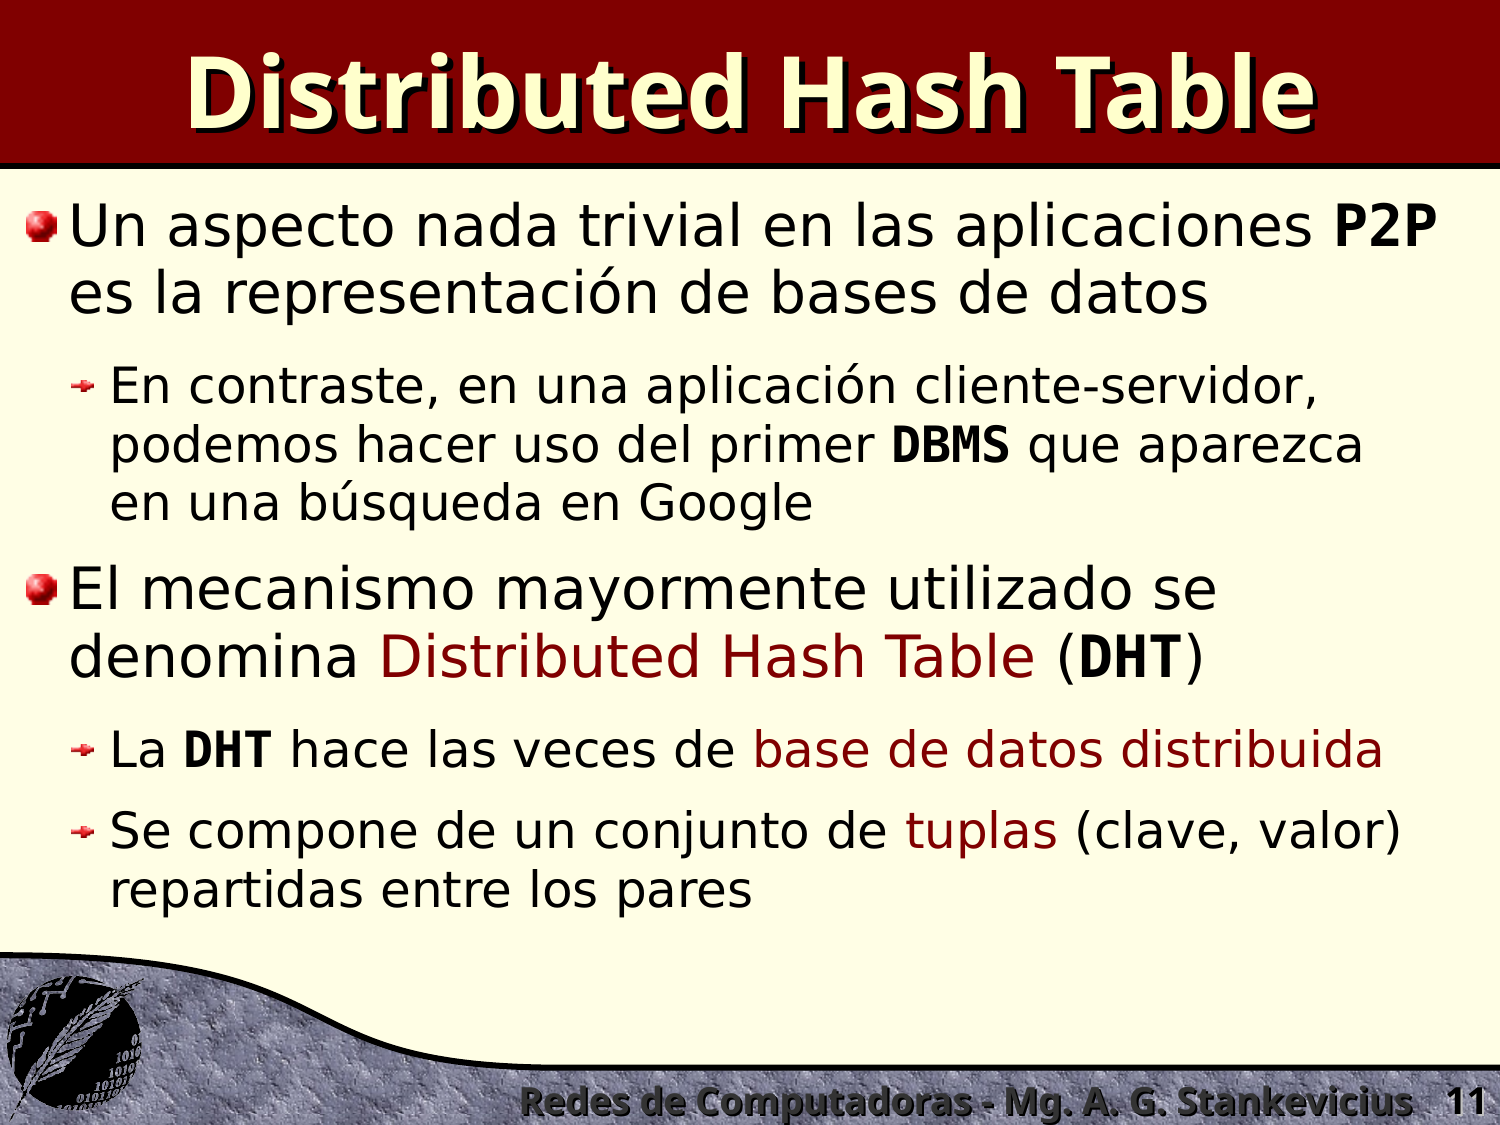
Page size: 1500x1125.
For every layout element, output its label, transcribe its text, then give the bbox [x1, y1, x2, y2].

picture [0, 959, 1500, 1125]
picture [1047, 1100, 1054, 1110]
title Distributed Hash Table [15, 5, 1485, 160]
picture [790, 1100, 795, 1110]
list Un aspecto nada trivial en las aplicaciones P2P es la representación de bases de datos En contraste, en una aplicación cliente-servidor, podemos hacer uso del primer DBMS que aparezca en una búsqueda en Google El mecanismo mayormente utilizado se denomina Distributed Hash Table (DHT) La DHT hace las veces de base de datos distribuida Se compone de un conjunto de tuplas (clave, valor) repartidas entre los pares [11, 192, 1486, 921]
